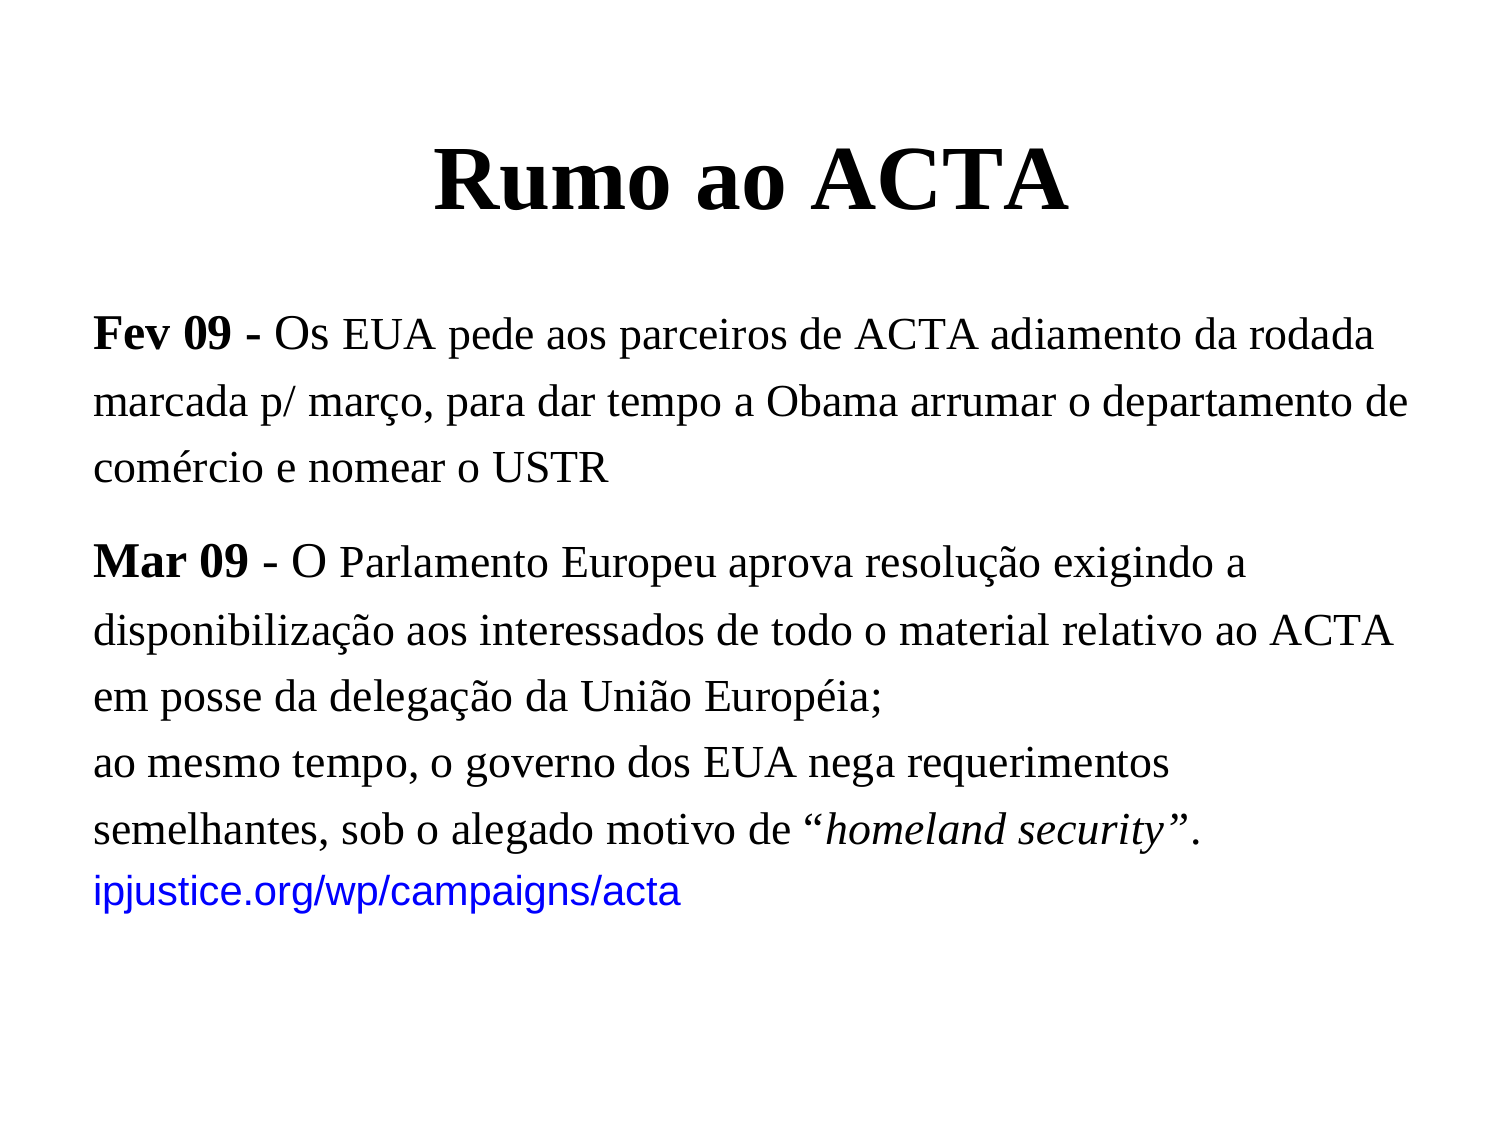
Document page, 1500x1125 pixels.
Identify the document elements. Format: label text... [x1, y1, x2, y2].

title Rumo ao ACTA [87, 52, 1416, 280]
text_box Fev 09 - Os EUA pede aos parceiros de ACTA adiamento da rodada marcada p/ março, para dar tempo a Obama arrumar o departamento de comércio e nomear o USTR Mar 09 - O Parlamento Europeu aprova resolução exigindo a disponibilização aos interessados de todo o material relativo ao ACTA em posse da delegação da União Européia; ao mesmo tempo, o governo dos EUA nega requerimentos semelhantes, sob o alegado motivo de “homeland security”. ipjustice.org/wp/campaigns/acta [78, 280, 1432, 923]
